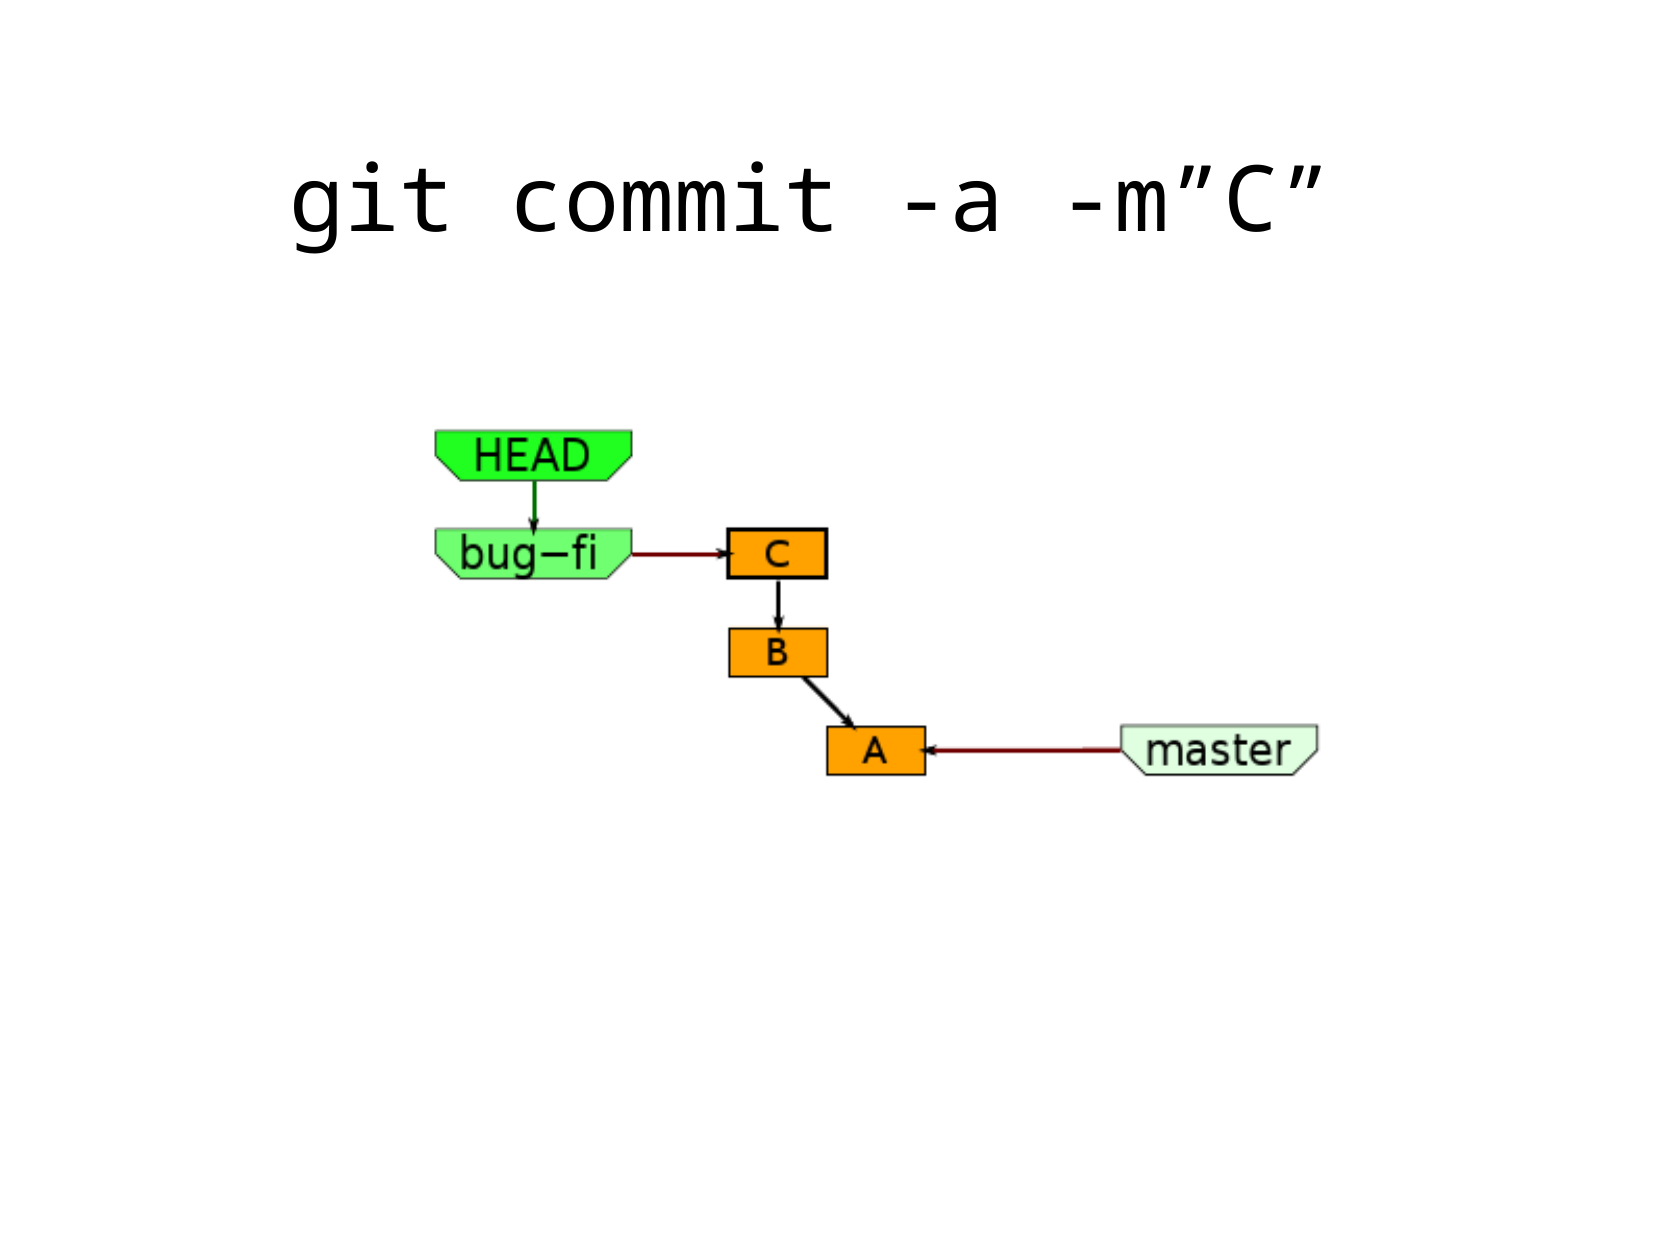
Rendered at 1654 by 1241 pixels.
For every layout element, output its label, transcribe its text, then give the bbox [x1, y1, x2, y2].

title git commit -a -m”C” [118, 119, 1506, 273]
picture [0, 0, 1654, 1241]
